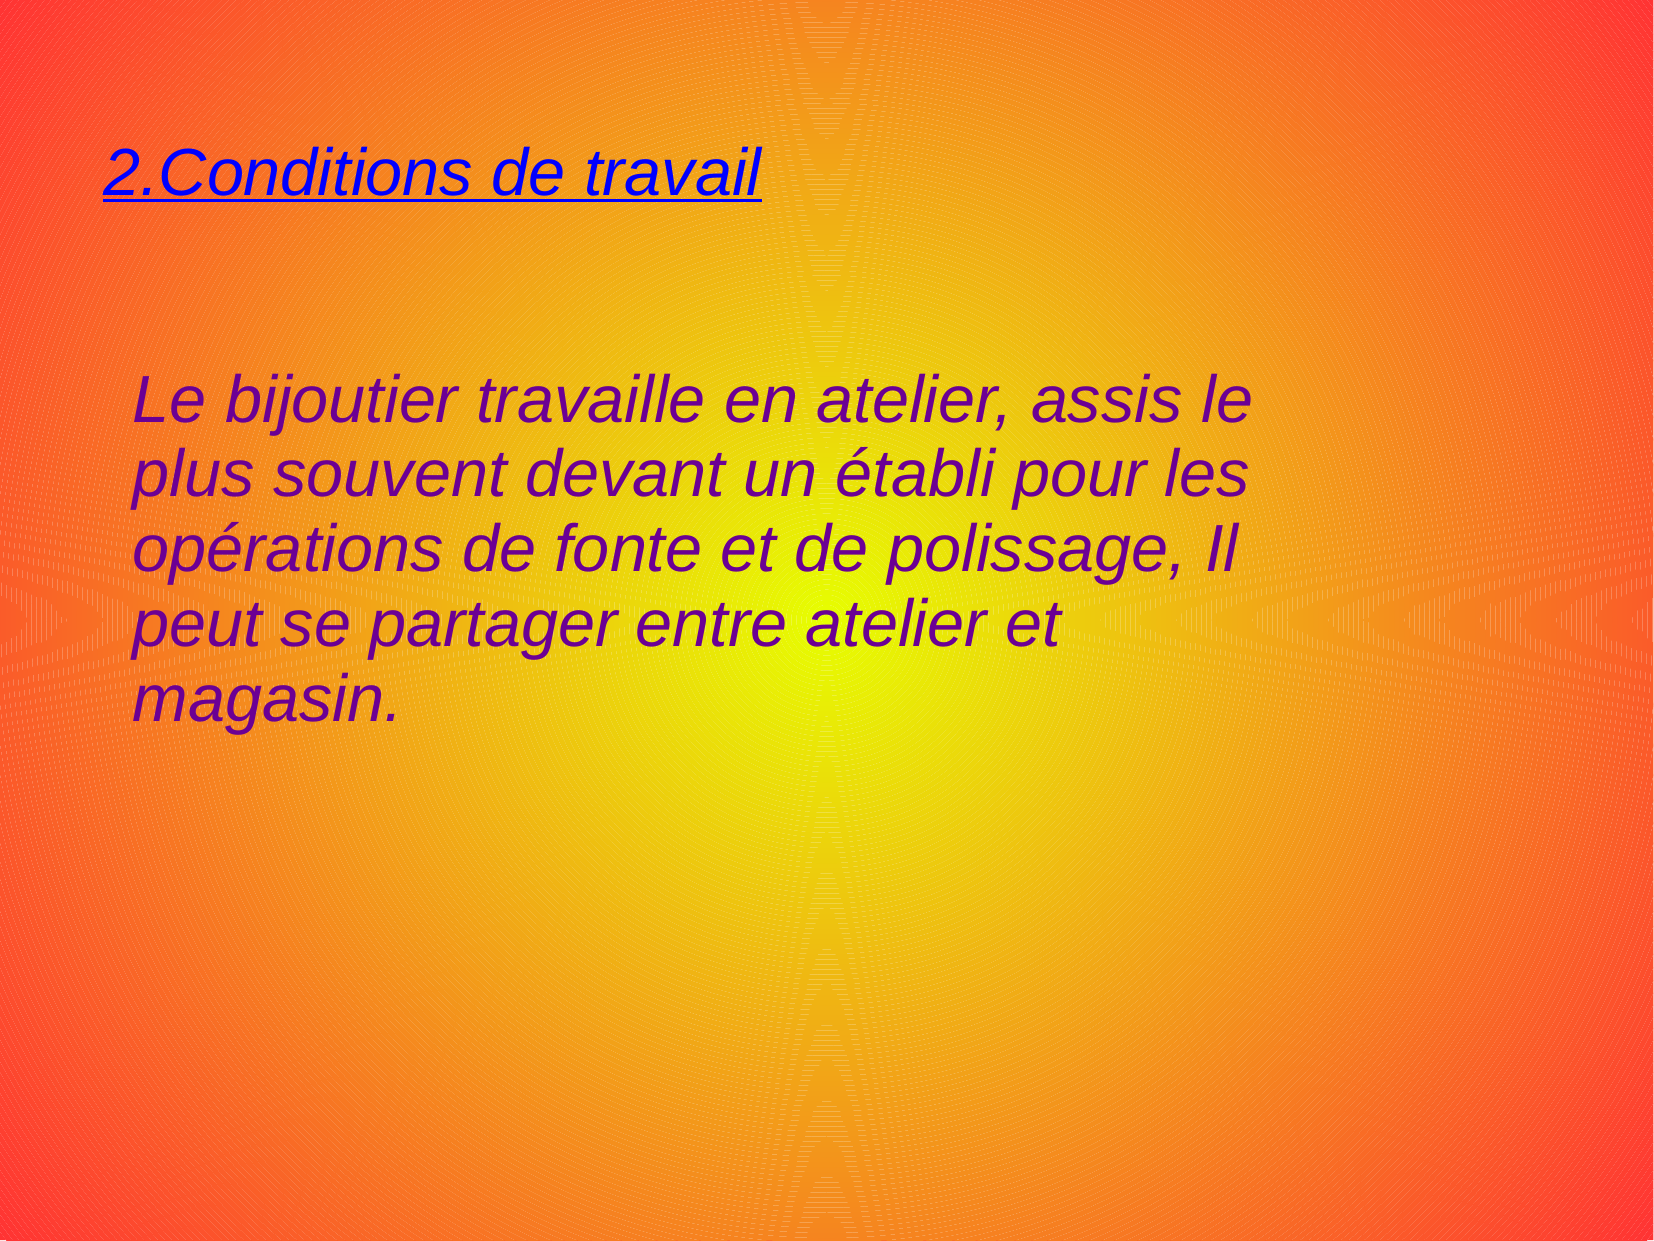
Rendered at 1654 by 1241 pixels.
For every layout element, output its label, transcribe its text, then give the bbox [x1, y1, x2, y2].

text_box Le bijoutier travaille en atelier, assis le plus souvent devant un établi pour les opérations de fonte et de polissage, Il peut se partager entre atelier et magasin. [118, 354, 1329, 945]
text_box 2.Conditions de travail [88, 127, 778, 217]
